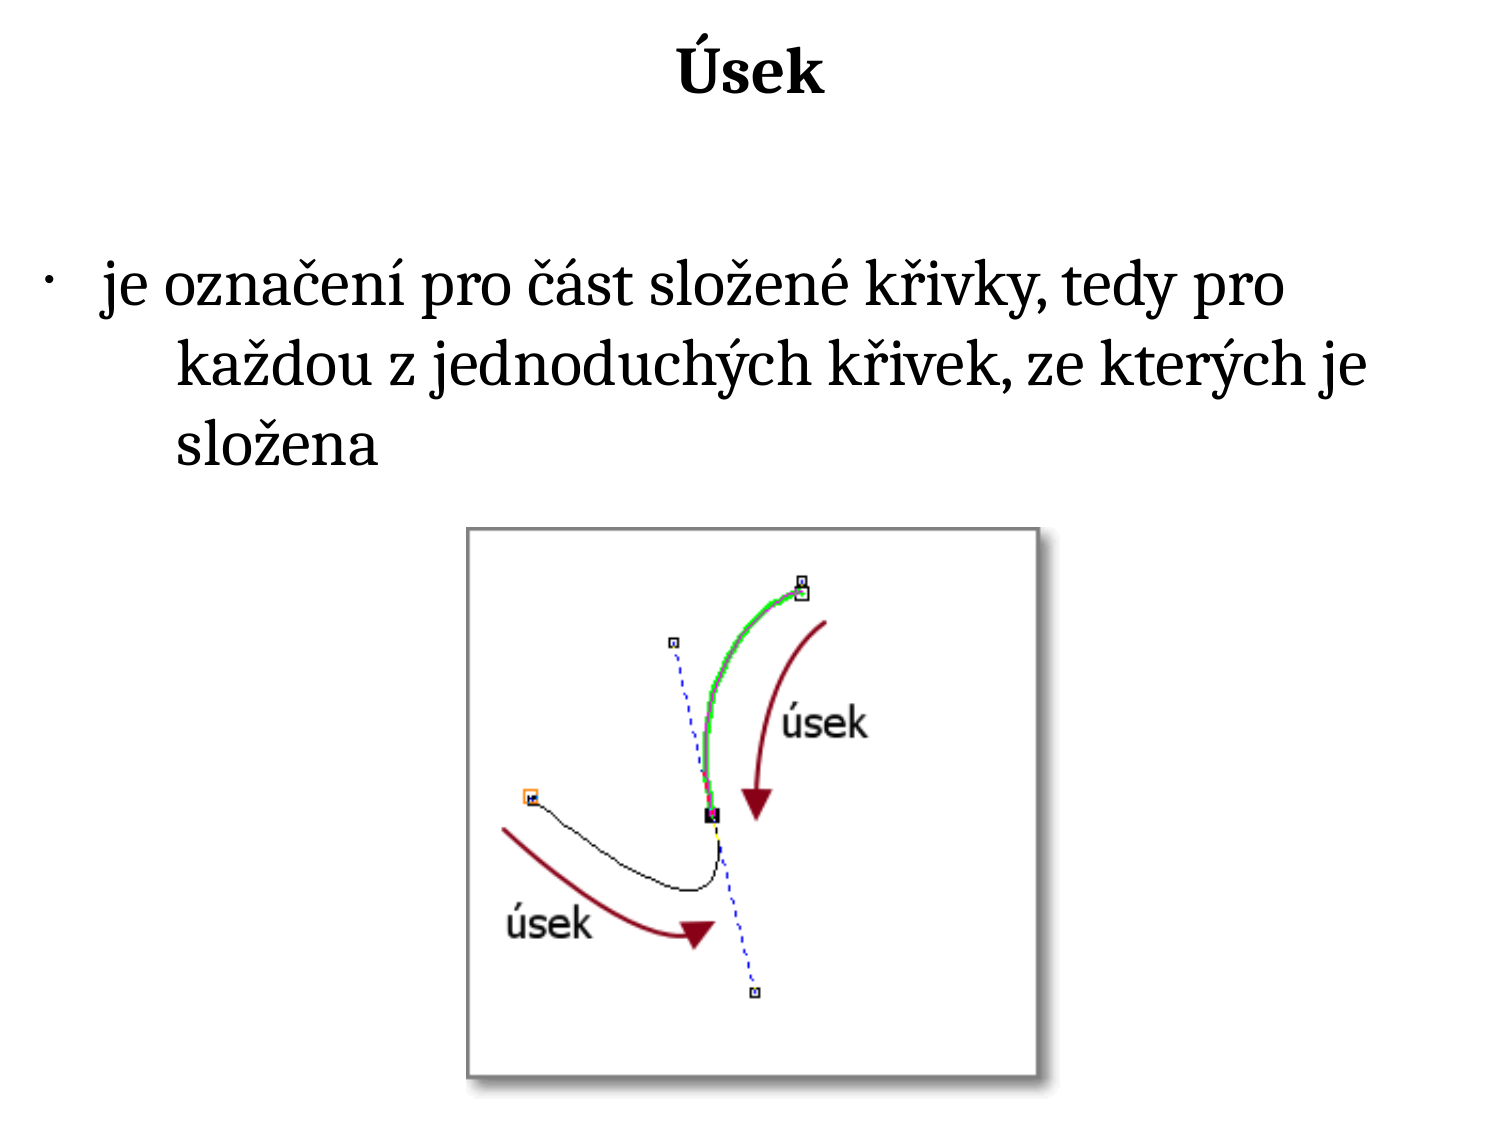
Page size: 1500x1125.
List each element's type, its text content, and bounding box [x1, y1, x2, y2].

text_box je označení pro část složené křivky, tedy pro každou z jednoduchých křivek, ze kterých je složena [0, 231, 1500, 487]
title Úsek [0, 19, 1500, 207]
picture [466, 527, 1060, 1099]
